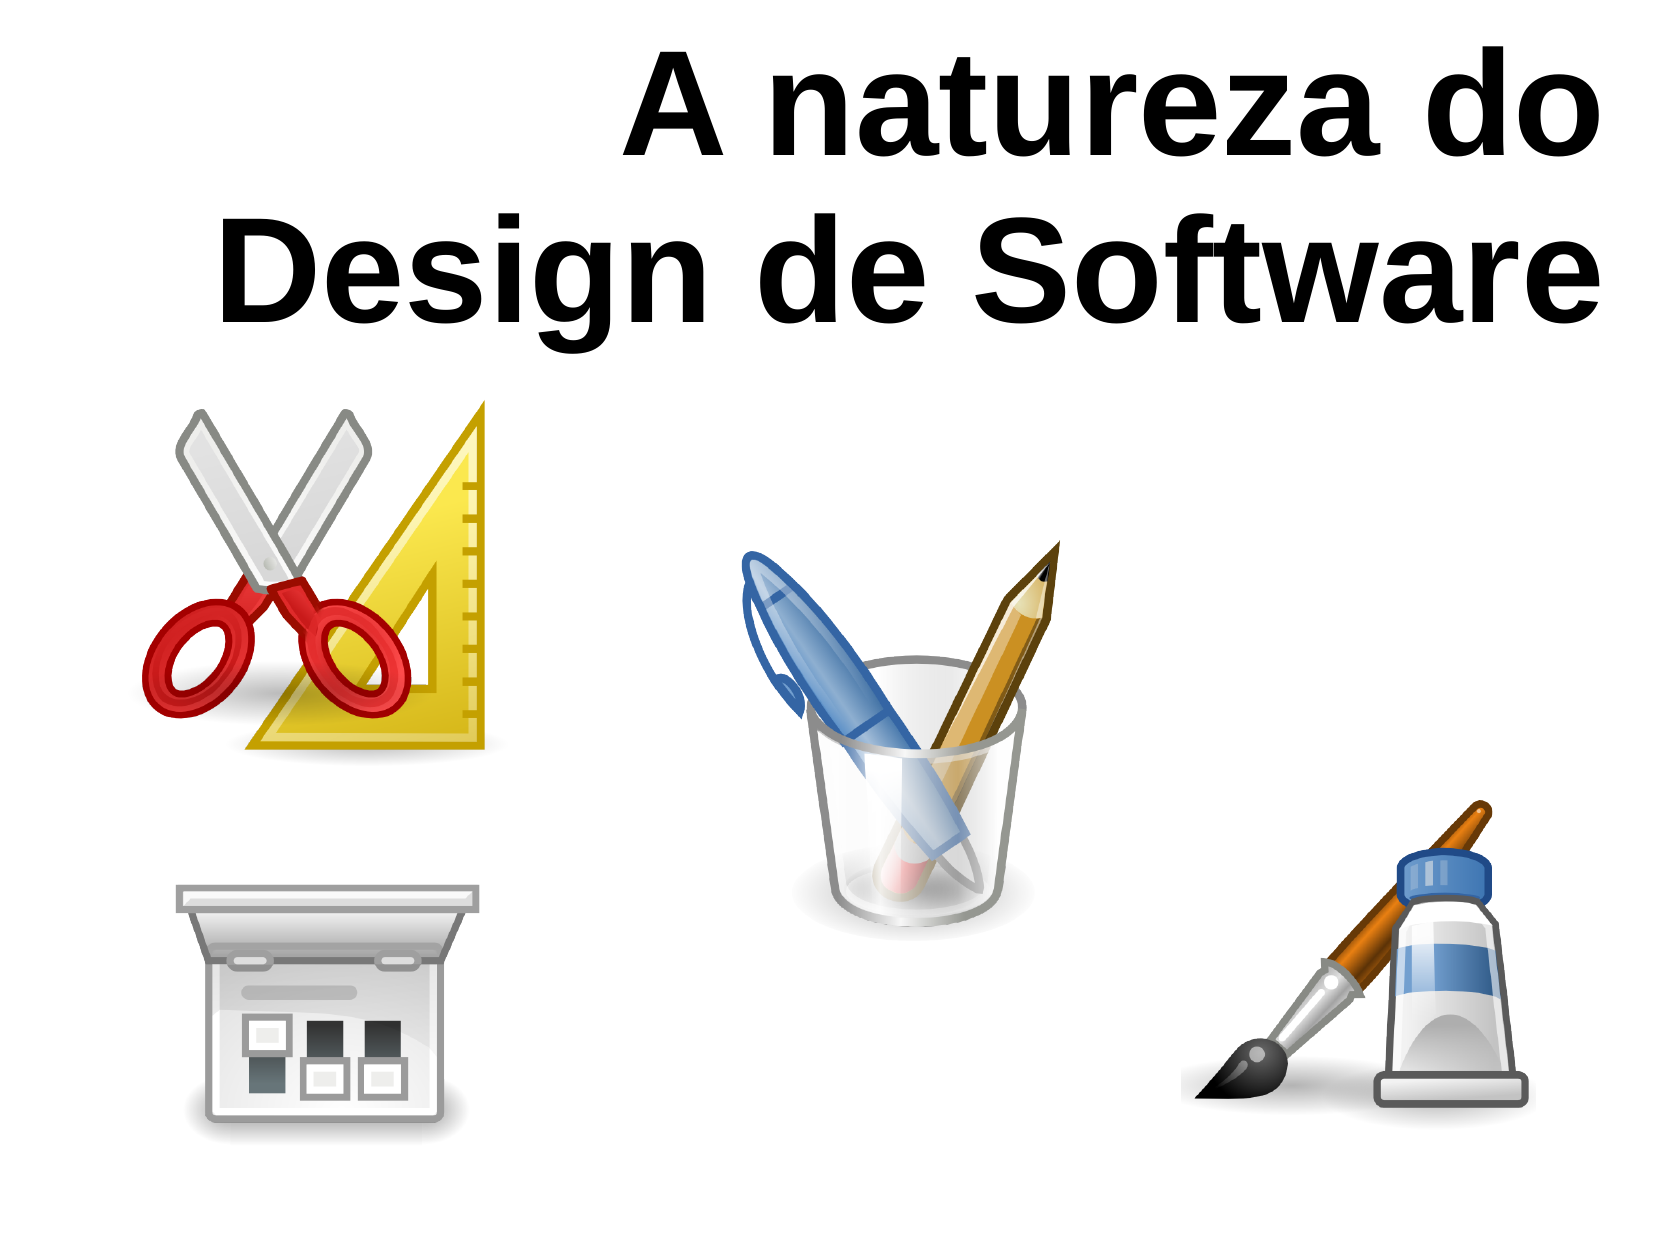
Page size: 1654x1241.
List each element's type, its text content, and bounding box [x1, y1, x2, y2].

picture [147, 826, 494, 1173]
picture [1181, 797, 1536, 1152]
picture [708, 540, 1114, 945]
picture [118, 383, 509, 774]
title A natureza do Design de Software [118, 19, 1607, 355]
